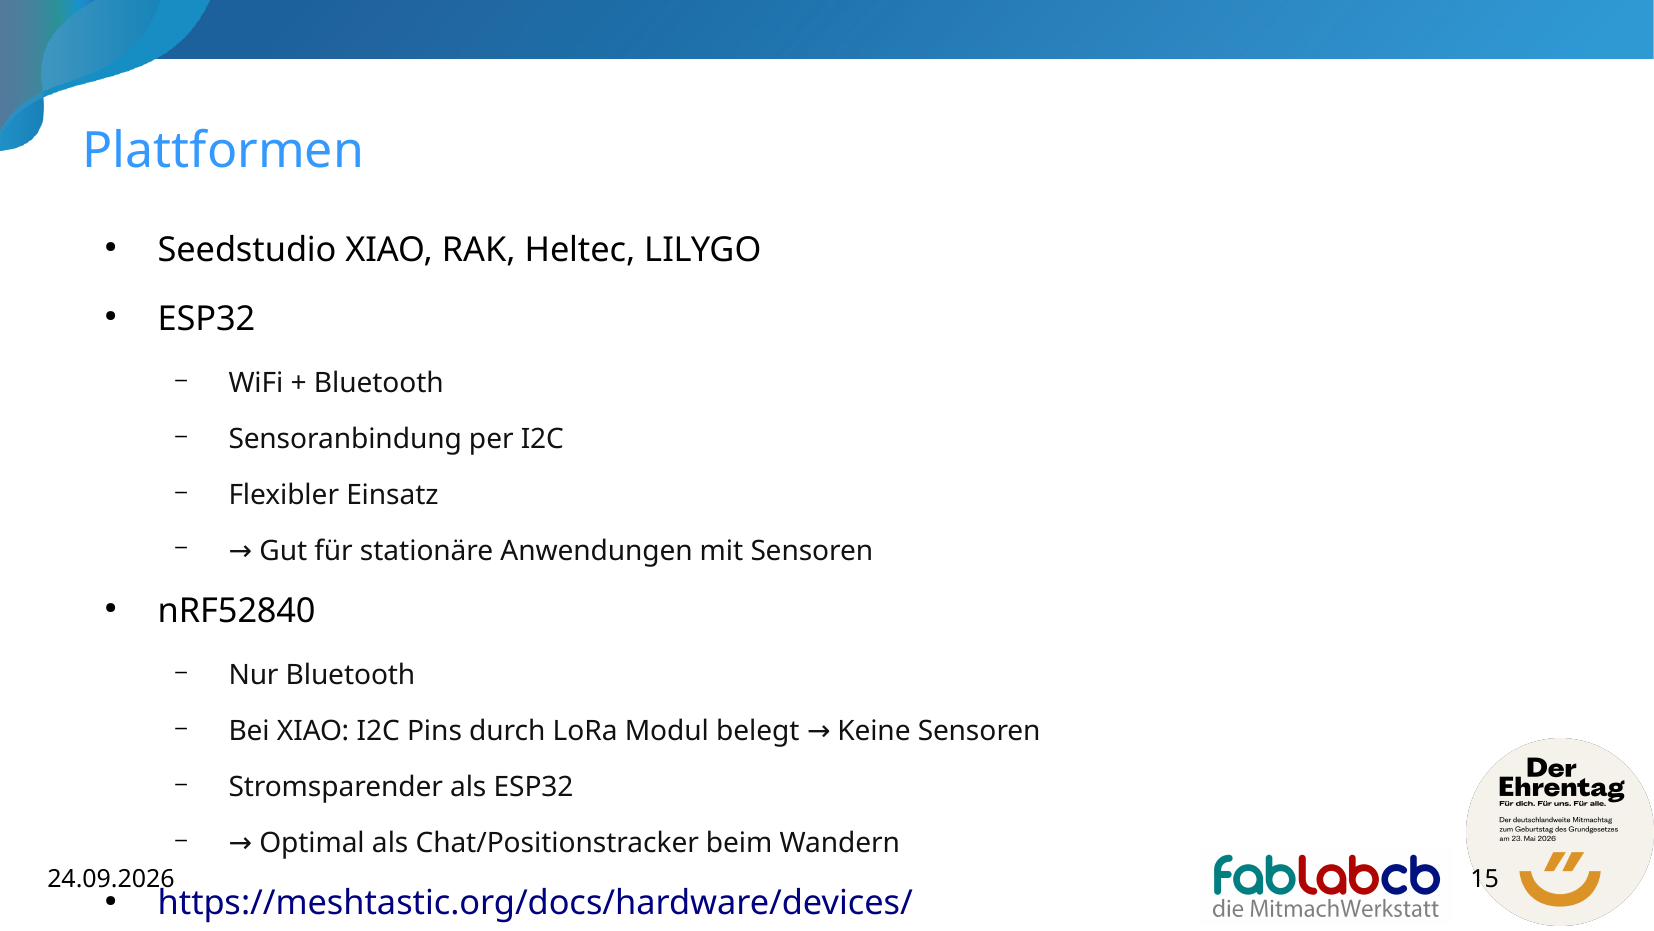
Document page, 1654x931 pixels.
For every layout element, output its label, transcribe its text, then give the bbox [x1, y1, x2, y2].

list Seedstudio XIAO, RAK, Heltec, LILYGO ESP32 WiFi + Bluetooth Sensoranbindung per I2C Flexibler Einsatz → Gut für stationäre Anwendungen mit Sensoren nRF52840 Nur Bluetooth Bei XIAO: I2C Pins durch LoRa Modul belegt → Keine Sensoren Stromsparender als ESP32 → Optimal als Chat/Positionstracker beim Wandern https://meshtastic.org/docs/hardware/devices/ [86, 225, 1576, 914]
picture [0, 0, 1654, 931]
title Plattformen [82, 99, 1571, 197]
